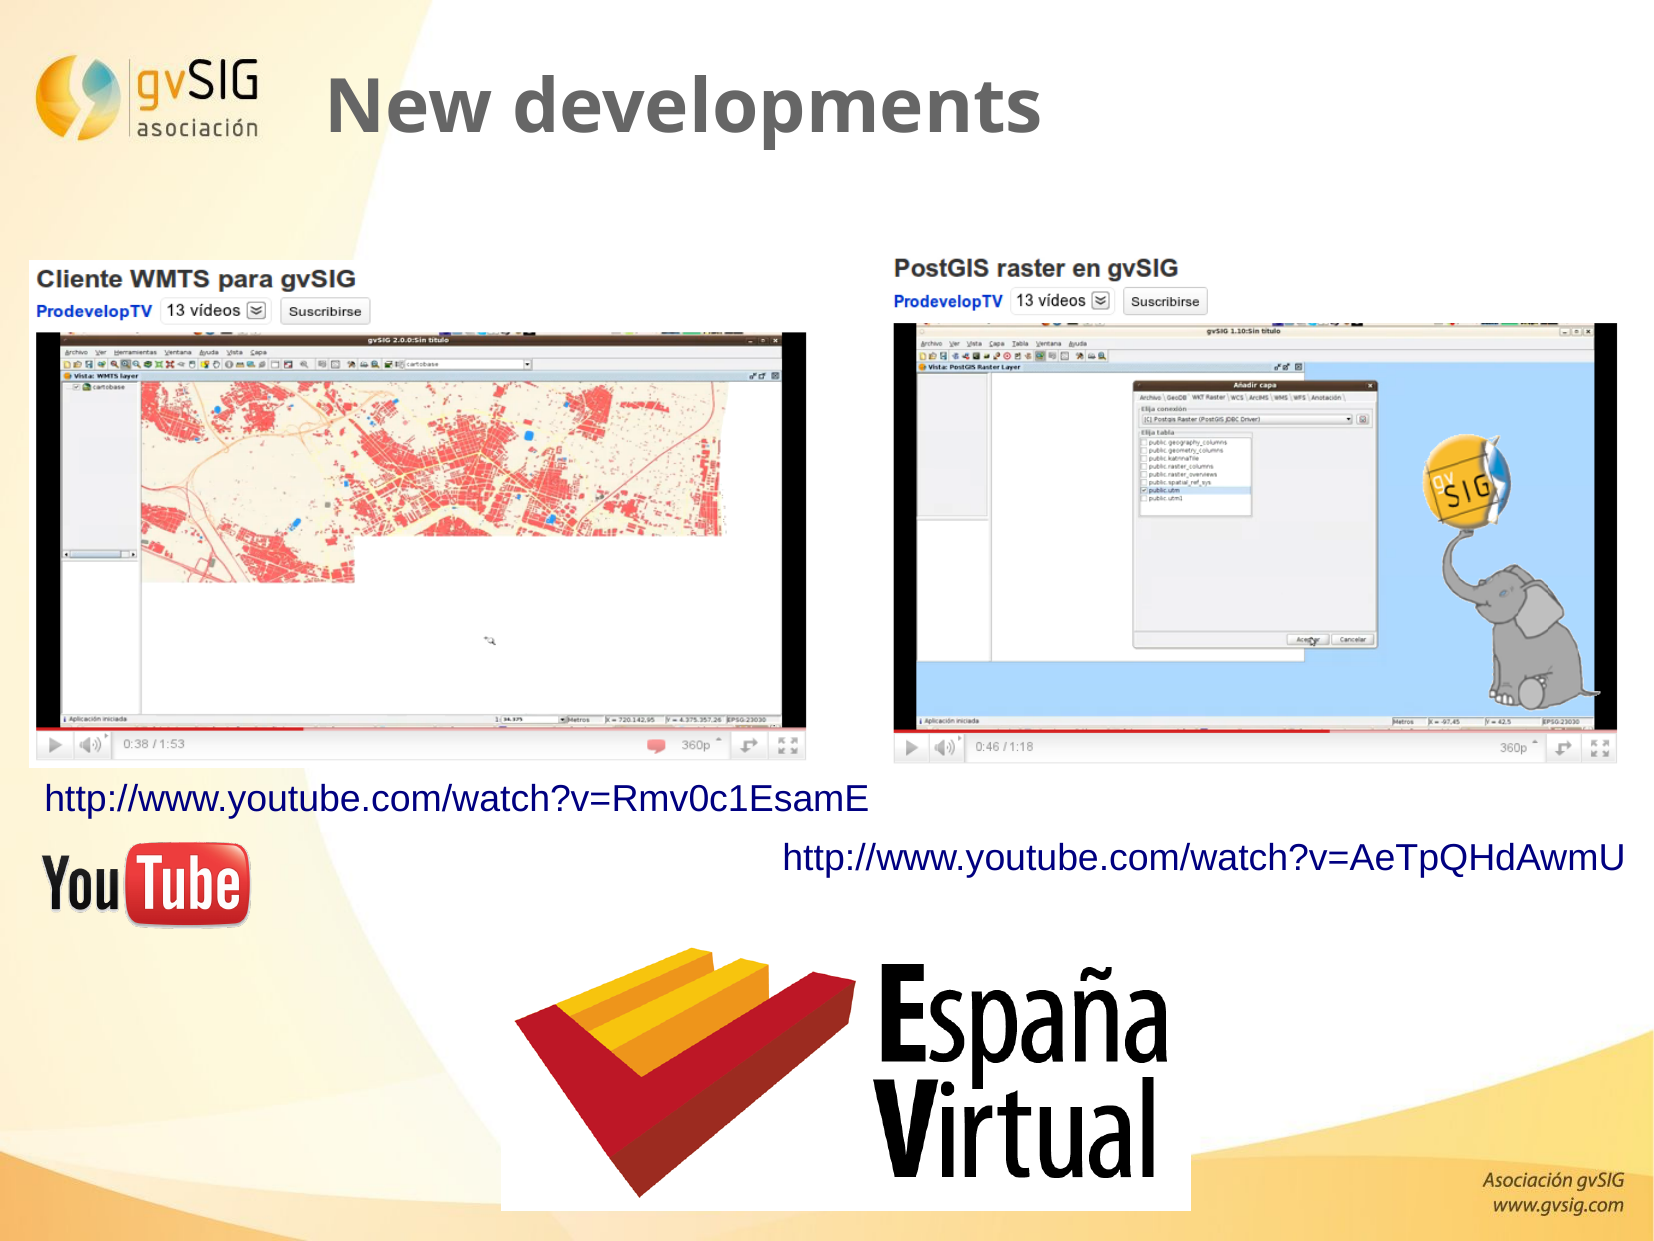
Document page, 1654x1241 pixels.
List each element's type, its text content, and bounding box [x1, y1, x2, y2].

picture [0, 0, 1654, 1241]
text_box http://www.youtube.com/watch?v=Rmv0c1EsamE [29, 769, 901, 827]
title New developments [324, 29, 1625, 178]
text_box http://www.youtube.com/watch?v=AeTpQHdAwmU [767, 829, 1654, 886]
